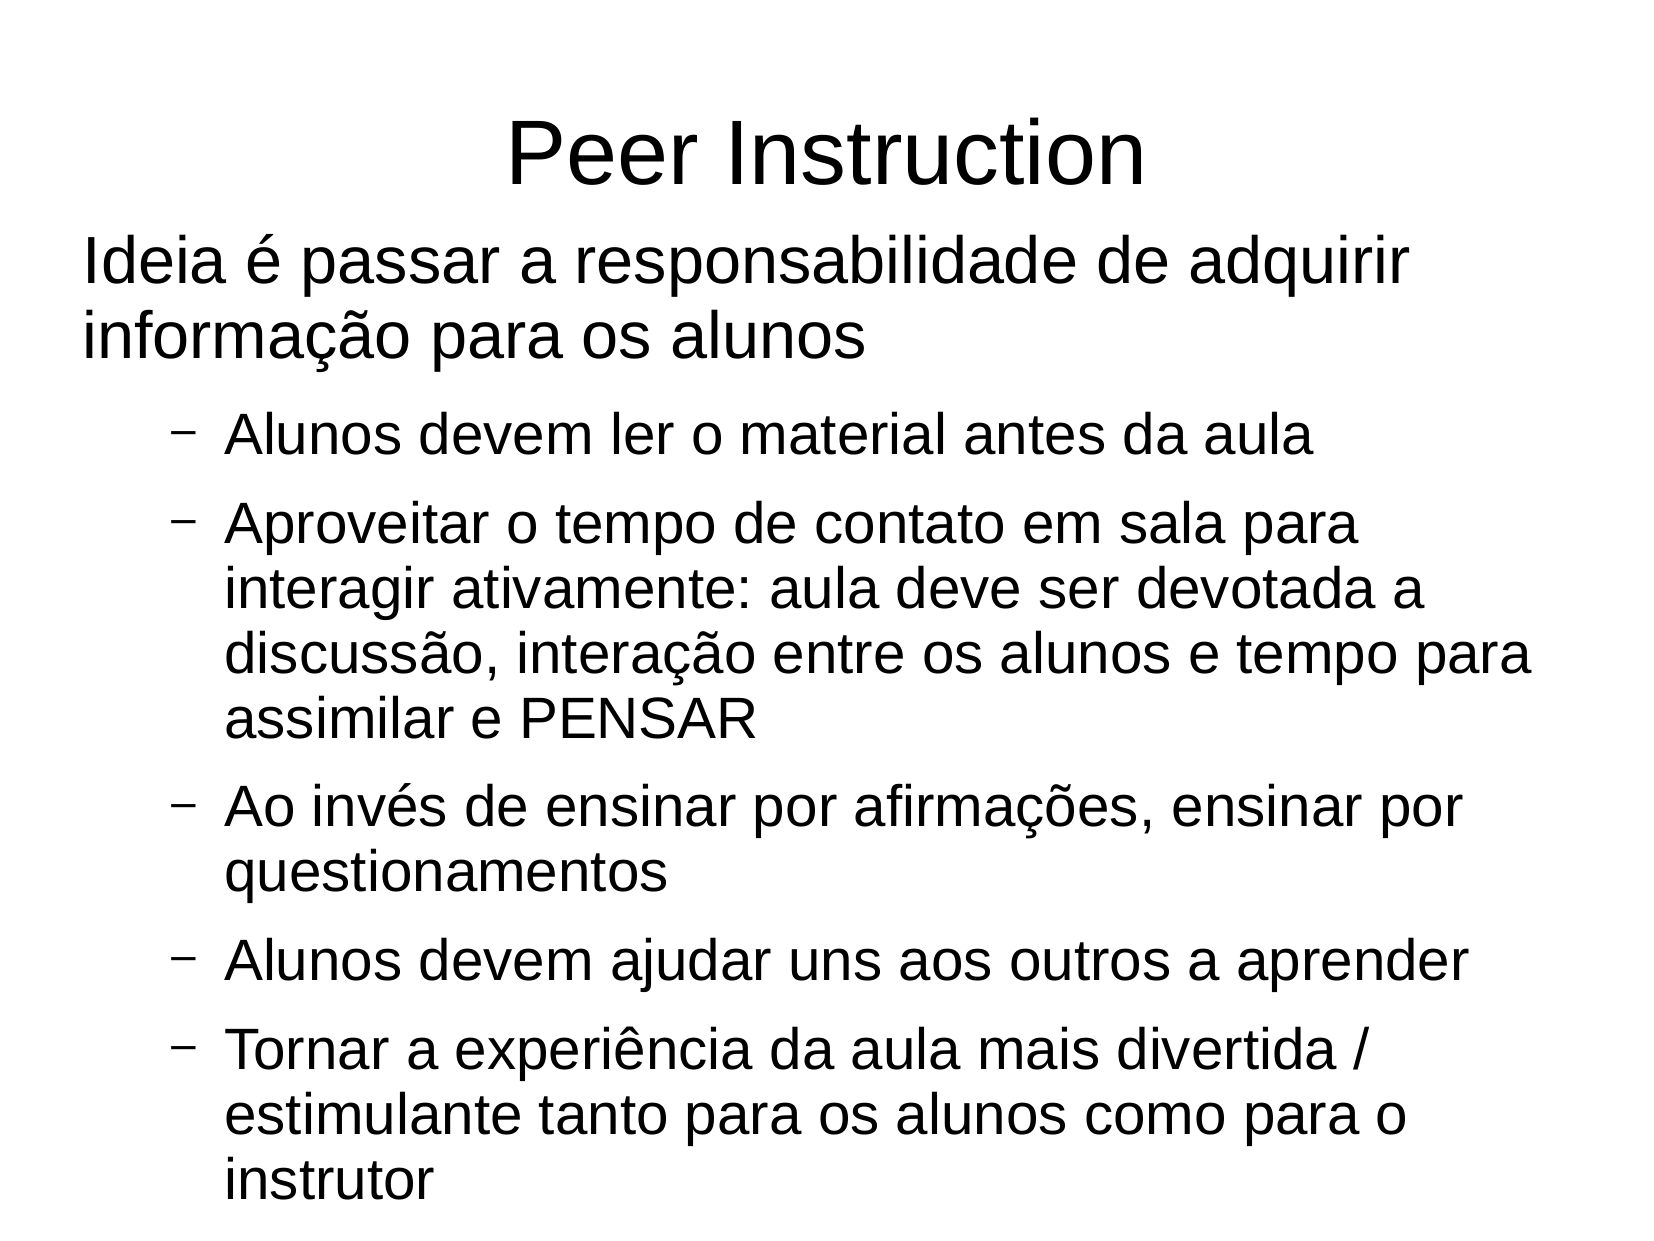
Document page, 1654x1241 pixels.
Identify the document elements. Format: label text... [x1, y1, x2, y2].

list Ideia é passar a responsabilidade de adquirir informação para os alunos Alunos devem ler o material antes da aula Aproveitar o tempo de contato em sala para interagir ativamente: aula deve ser devotada a discussão, interação entre os alunos e tempo para assimilar e PENSAR Ao invés de ensinar por afirmações, ensinar por questionamentos Alunos devem ajudar uns aos outros a aprender Tornar a experiência da aula mais divertida / estimulante tanto para os alunos como para o instrutor [82, 222, 1571, 1241]
title Peer Instruction [82, 49, 1571, 222]
